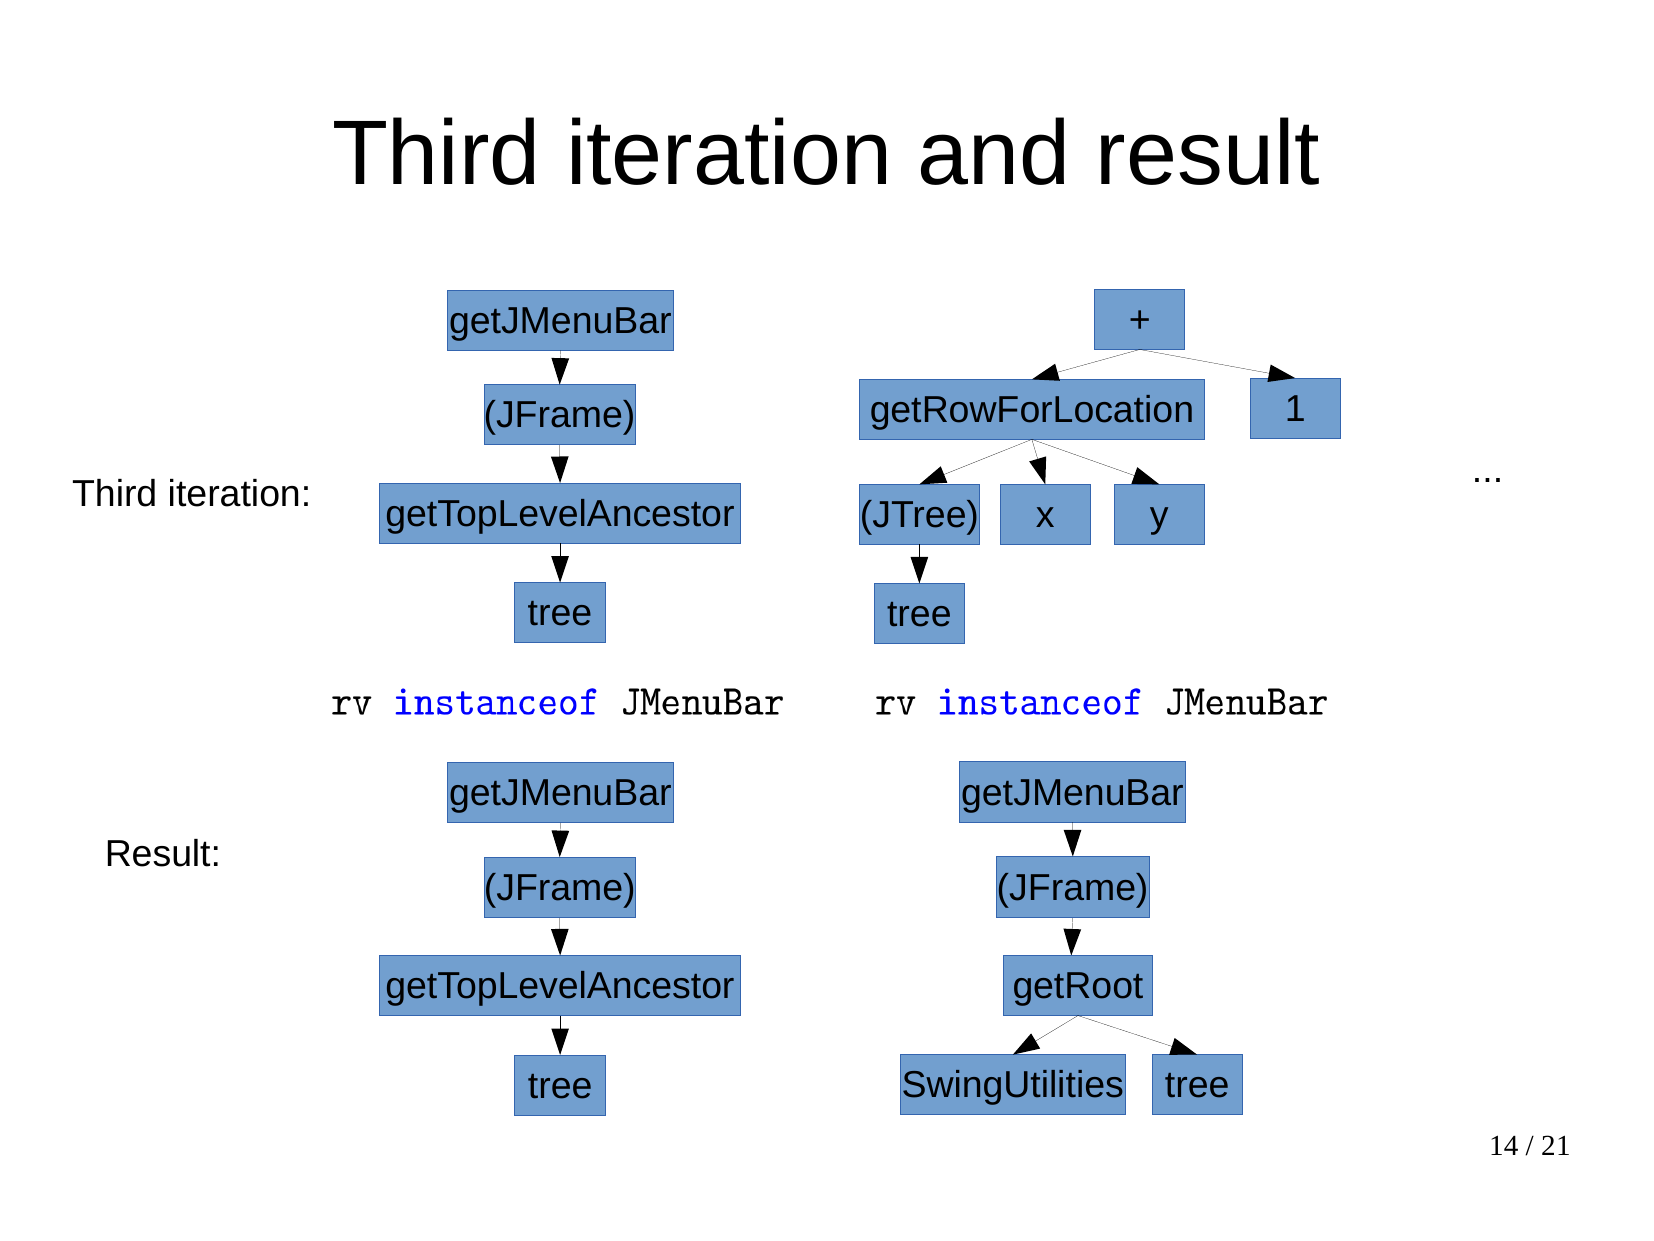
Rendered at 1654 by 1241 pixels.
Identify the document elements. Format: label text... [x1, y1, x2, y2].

text_box (JTree) [859, 484, 980, 545]
title Third iteration and result [82, 49, 1571, 257]
picture [332, 688, 783, 715]
text_box getRoot [1003, 955, 1153, 1016]
text_box 1 [1250, 378, 1341, 439]
text_box getRowForLocation [859, 379, 1205, 440]
text_box getTopLevelAncestor [379, 483, 741, 544]
text_box getJMenuBar [447, 290, 674, 351]
text_box (JFrame) [484, 857, 636, 918]
text_box Result: [90, 825, 237, 882]
text_box tree [874, 583, 965, 644]
text_box SwingUtilities [900, 1054, 1126, 1115]
text_box Third iteration: [57, 465, 327, 522]
text_box getTopLevelAncestor [379, 955, 741, 1016]
text_box tree [1152, 1054, 1243, 1115]
text_box tree [514, 1055, 606, 1116]
text_box getJMenuBar [447, 762, 674, 823]
text_box (JFrame) [484, 384, 636, 445]
picture [876, 688, 1327, 715]
text_box tree [514, 582, 606, 643]
text_box ... [1457, 440, 1519, 498]
text_box + [1094, 289, 1185, 350]
text_box getJMenuBar [959, 761, 1186, 823]
text_box y [1114, 484, 1205, 545]
text_box x [1000, 484, 1091, 545]
text_box (JFrame) [996, 856, 1150, 918]
